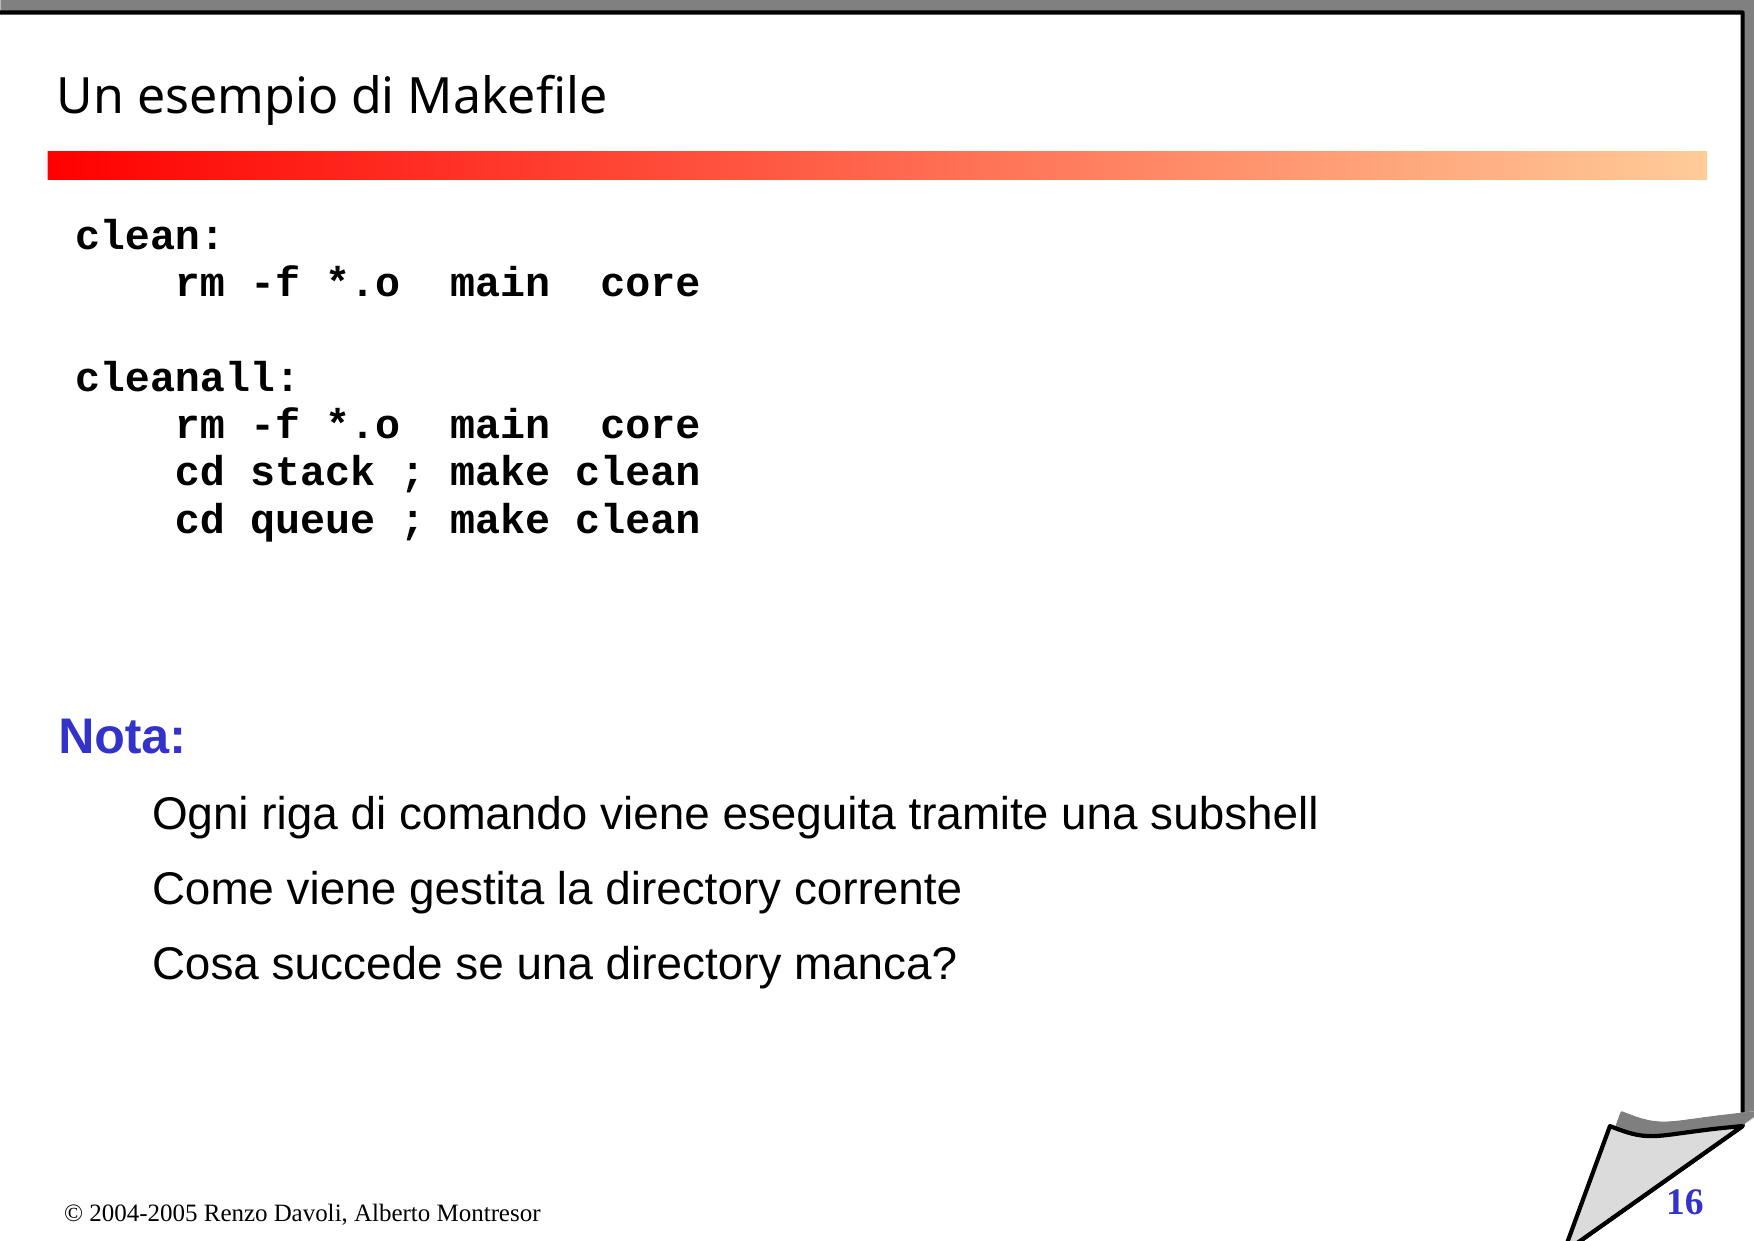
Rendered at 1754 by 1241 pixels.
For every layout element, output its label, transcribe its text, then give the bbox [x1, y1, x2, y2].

list Nota: Ogni riga di comando viene eseguita tramite una subshell Come viene gestita la directory corrente Cosa succede se una directory manca? [58, 707, 1696, 1019]
title Un esempio di Makefile [40, 40, 1714, 153]
list clean: rm -f *.o main core cleanall: rm -f *.o main core cd stack ; make clean cd queue ; make clean [58, 206, 1696, 707]
